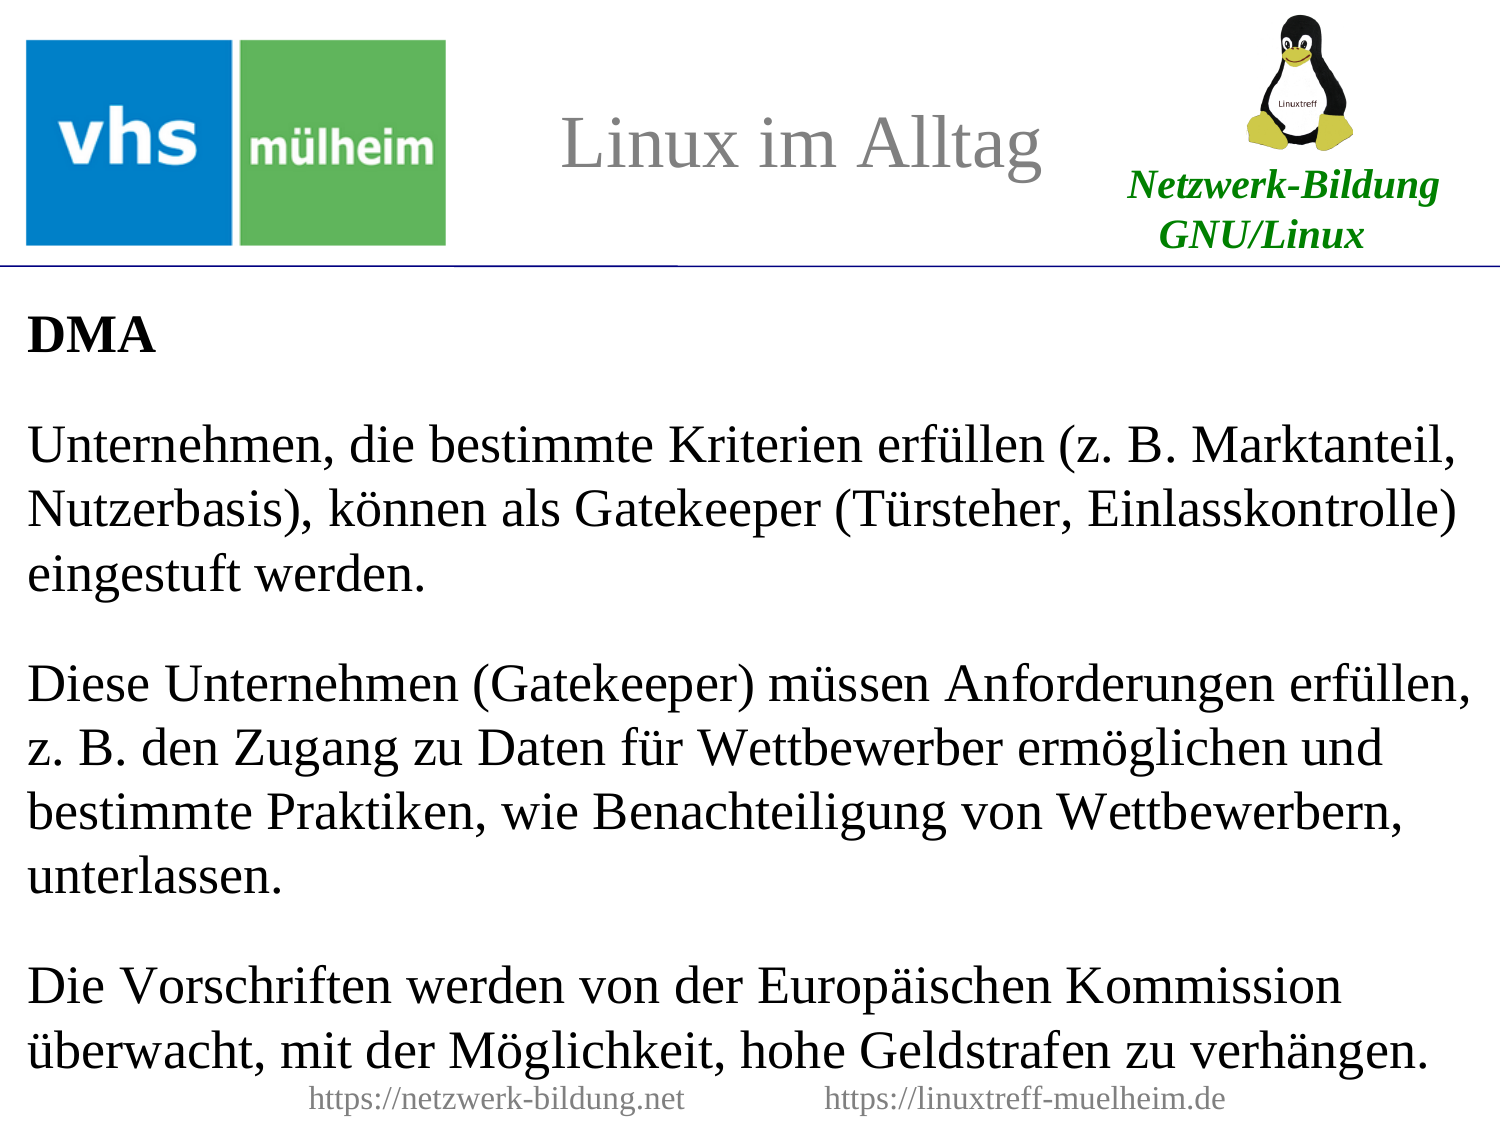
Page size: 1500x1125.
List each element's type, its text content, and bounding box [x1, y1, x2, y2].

picture [1246, 13, 1353, 152]
text_box DMA Unternehmen, die bestimmte Kriterien erfüllen (z. B. Marktanteil, Nutzerbasis), können als Gatekeeper (Türsteher, Einlasskontrolle) eingestuft werden. Diese Unternehmen (Gatekeeper) müssen Anforderungen erfüllen, z. B. den Zugang zu Daten für Wettbewerber ermöglichen und bestimmte Praktiken, wie Benachteiligung von Wettbewerbern, unterlassen. Die Vorschriften werden von der Europäischen Kommission überwacht, mit der Möglichkeit, hohe Geldstrafen zu verhängen. [12, 294, 1500, 1089]
text_box Linux im Alltag [525, 88, 1079, 195]
picture [14, 32, 461, 254]
text_box Netzwerk-Bildung GNU/Linux [1112, 151, 1467, 267]
text_box https://netzwerk-bildung.net https://linuxtreff-muelheim.de [34, 1089, 1500, 1125]
